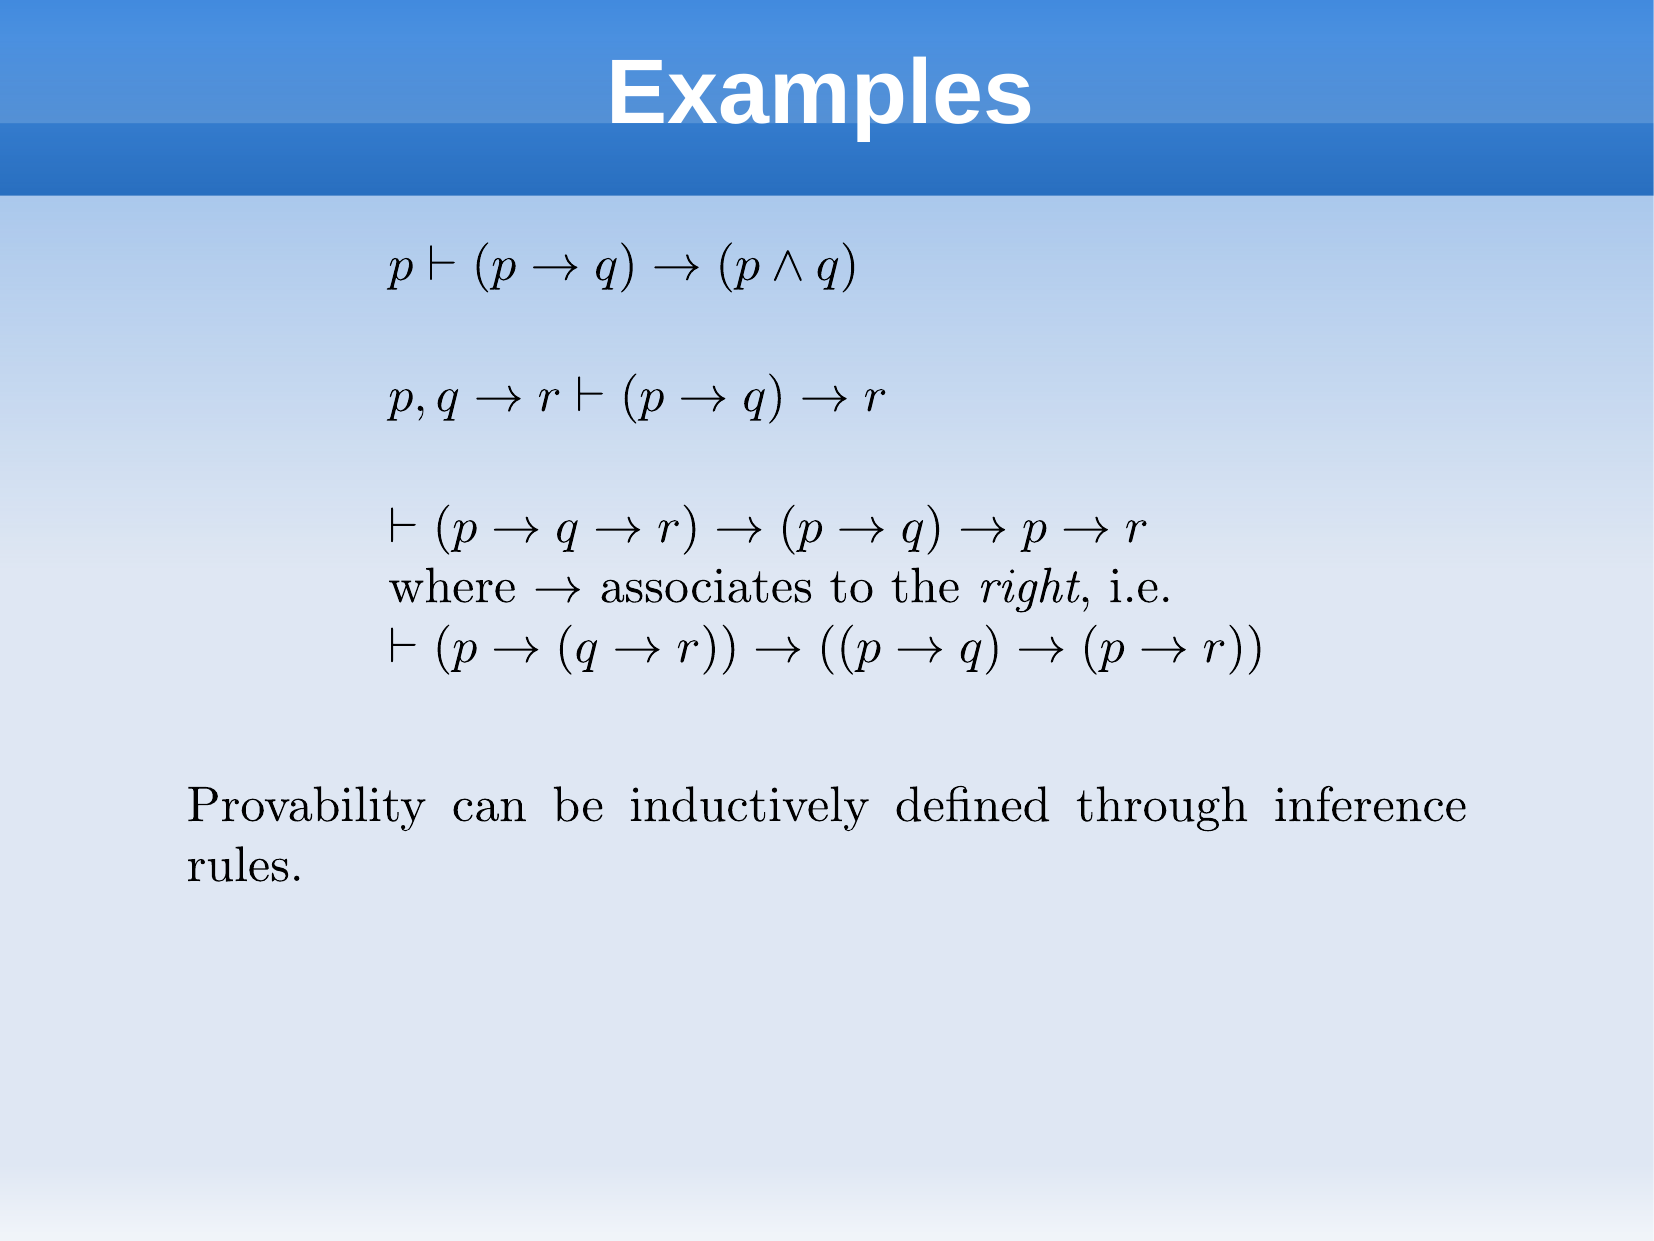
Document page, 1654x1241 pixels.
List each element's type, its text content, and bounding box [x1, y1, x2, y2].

picture [0, 0, 1654, 1241]
title Examples [76, 0, 1565, 188]
